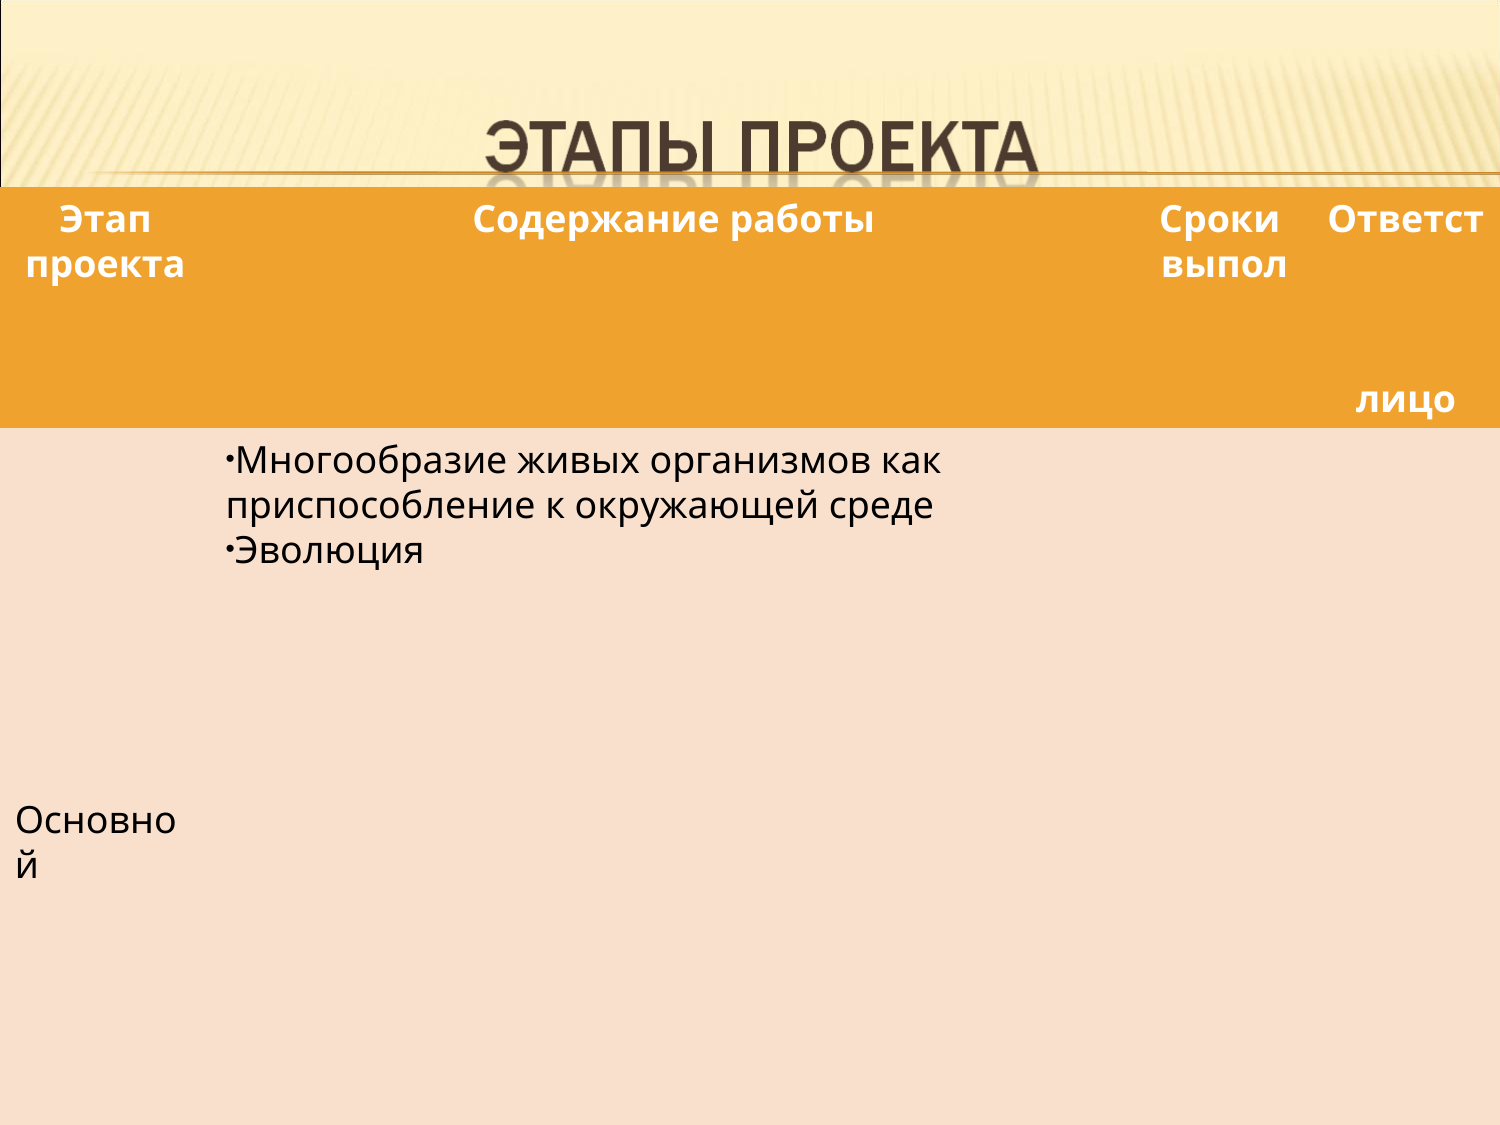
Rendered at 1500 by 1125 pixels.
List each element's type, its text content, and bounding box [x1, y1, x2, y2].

table_header Ответств. лицо [1313, 187, 1500, 428]
table_cell Многообразие живых организмов как приспособление к окружающей среде Эволюция 2. Неживая природа Вода Воздух Свет, цвет Магниты, магнетизм Электричество Вес, притяжение Звук Теплота Земля. Космос 3. Человек. Рукотворный мир Свойства материалов Человек. Рукотворный мир. Преобразование. [211, 428, 1137, 1125]
table_cell Основной [0, 428, 211, 1125]
table_cell [1313, 428, 1500, 1125]
picture [0, 0, 1500, 187]
table_header Этап проекта [0, 187, 211, 428]
text_box [48, 73, 1477, 187]
table_header Сроки выполн. [1137, 187, 1313, 428]
table_cell [1137, 428, 1313, 1125]
table_header Содержание работы [211, 187, 1137, 428]
